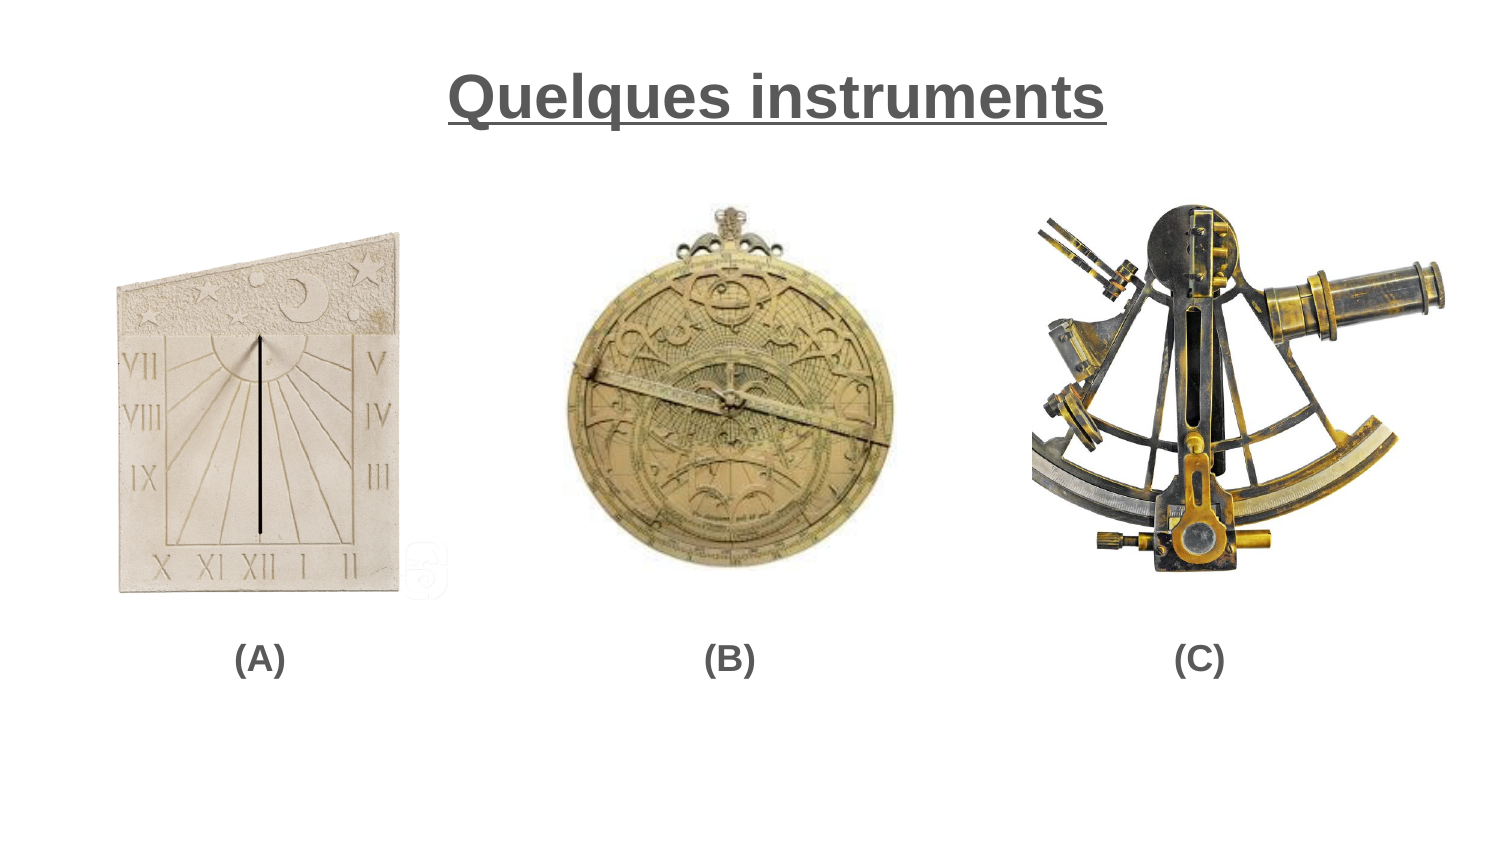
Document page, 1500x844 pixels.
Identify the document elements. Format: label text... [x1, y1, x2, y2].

picture [563, 203, 897, 571]
text_box (B) [682, 618, 777, 690]
text_box (C) [1152, 618, 1247, 690]
text_box Quelques instruments [128, 40, 1427, 146]
text_box (A) [213, 618, 308, 690]
picture [52, 203, 468, 619]
picture [1032, 198, 1448, 576]
